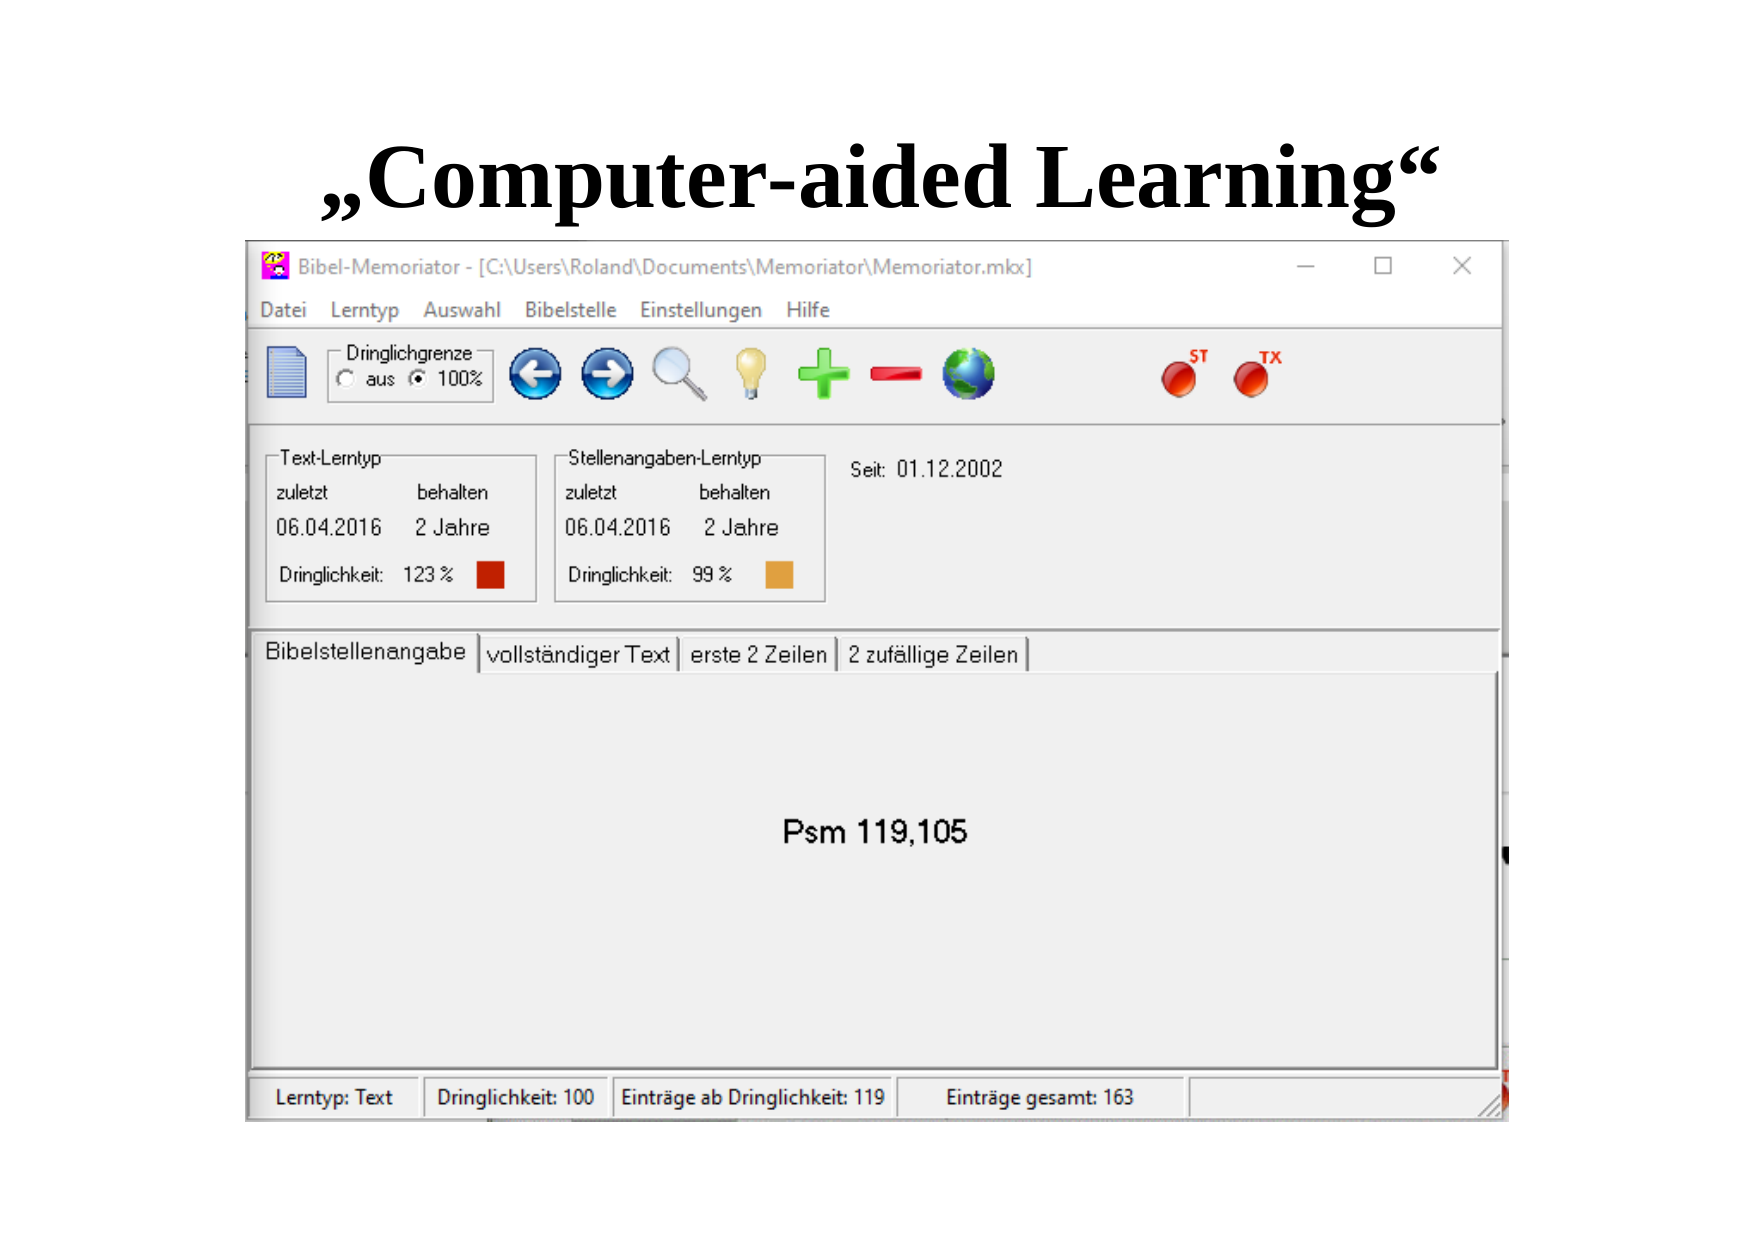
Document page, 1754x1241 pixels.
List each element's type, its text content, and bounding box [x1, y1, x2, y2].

title „Computer-aided Learning“ [234, 118, 1531, 236]
picture [245, 240, 1509, 1123]
